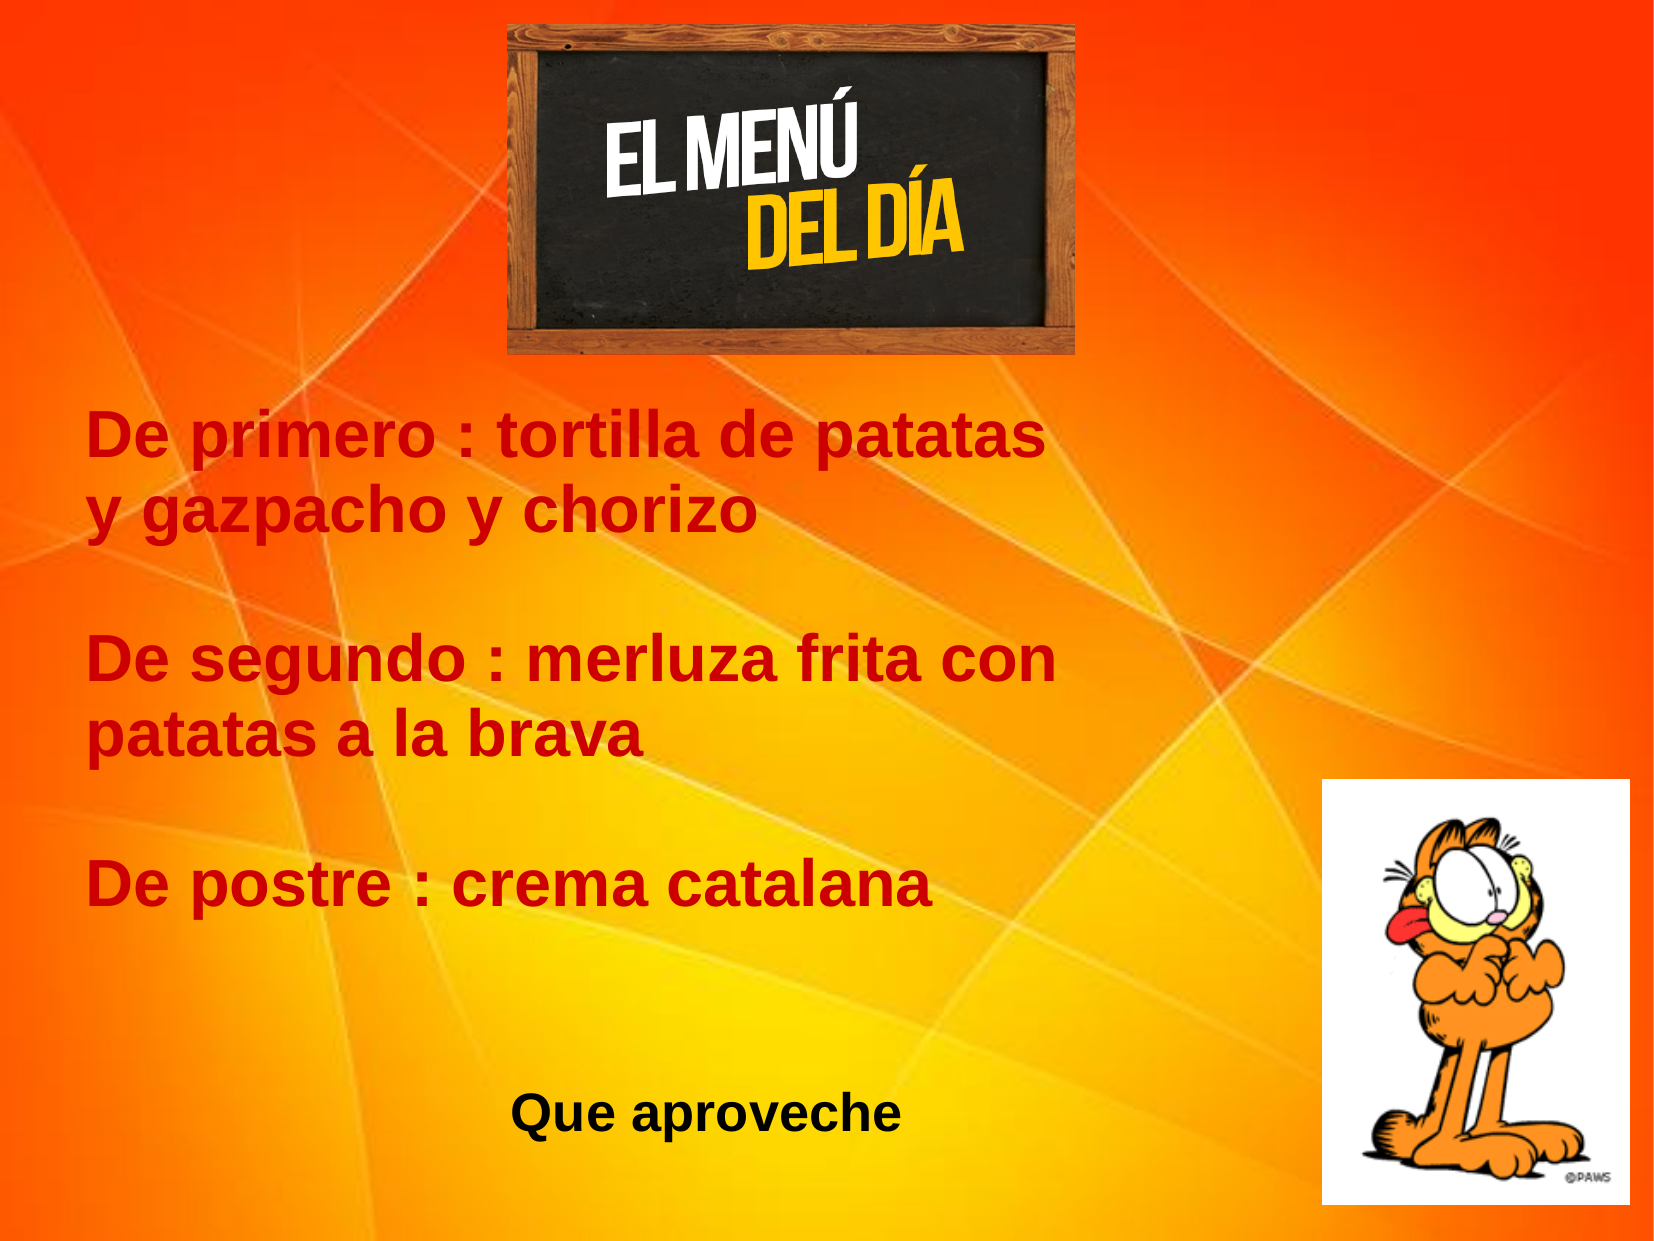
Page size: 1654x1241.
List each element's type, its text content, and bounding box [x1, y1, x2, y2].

text_box Que aproveche [496, 1074, 1052, 1214]
text_box De primero : tortilla de patatas y gazpacho y chorizo De segundo : merluza frita con patatas a la brava De postre : crema catalana [70, 389, 1111, 928]
picture [0, 0, 1654, 1241]
